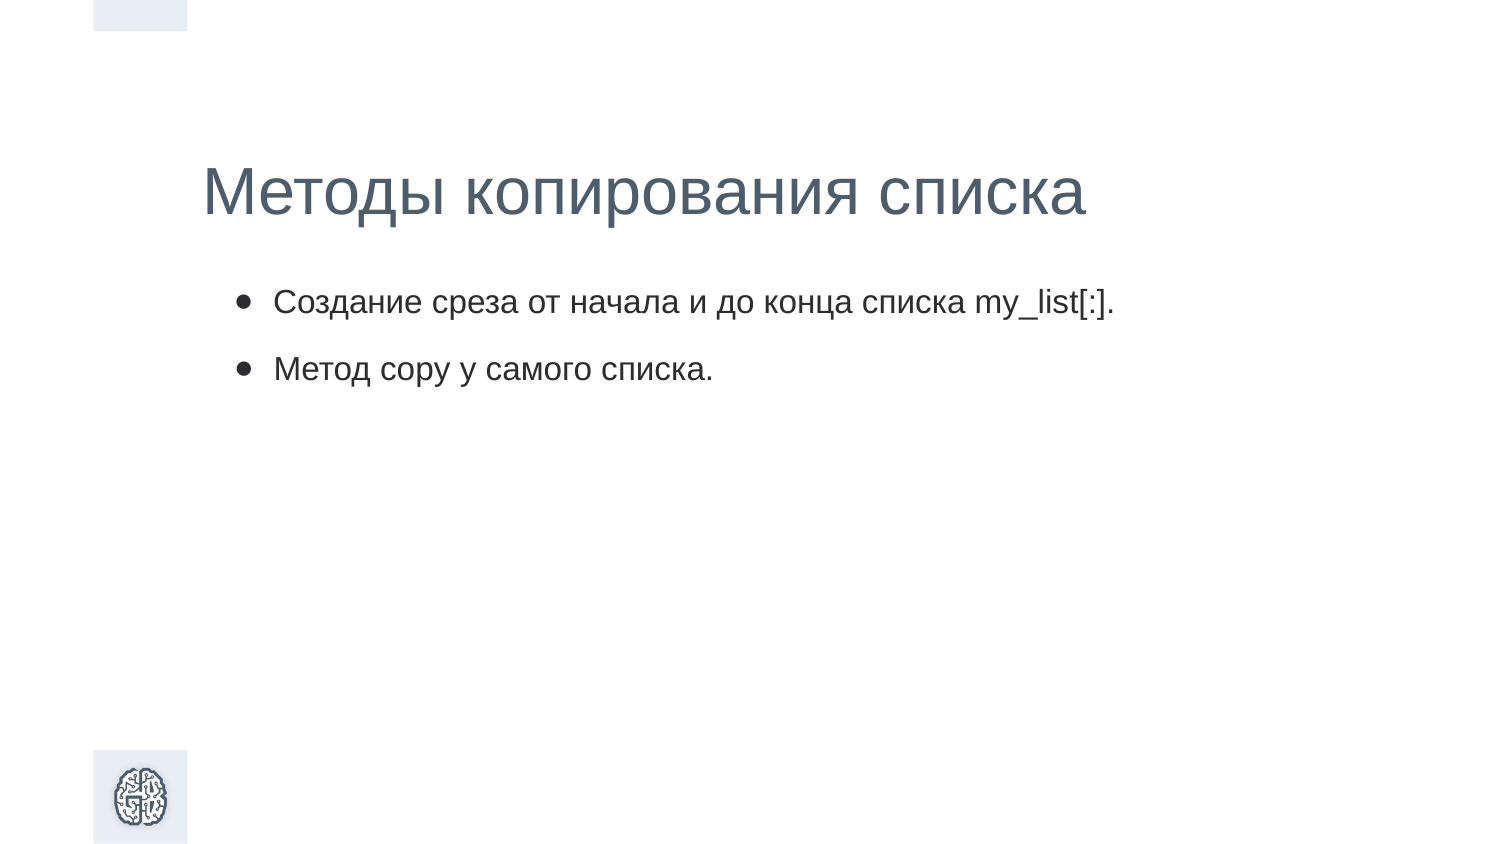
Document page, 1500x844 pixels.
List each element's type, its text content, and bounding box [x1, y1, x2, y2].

text_box Создание среза от начала и до конца списка my_list[:]. [187, 259, 1312, 322]
text_box Метод copy у самого списка. [187, 321, 1313, 394]
picture [106, 760, 175, 834]
text_box Методы копирования списка [187, 93, 1312, 259]
